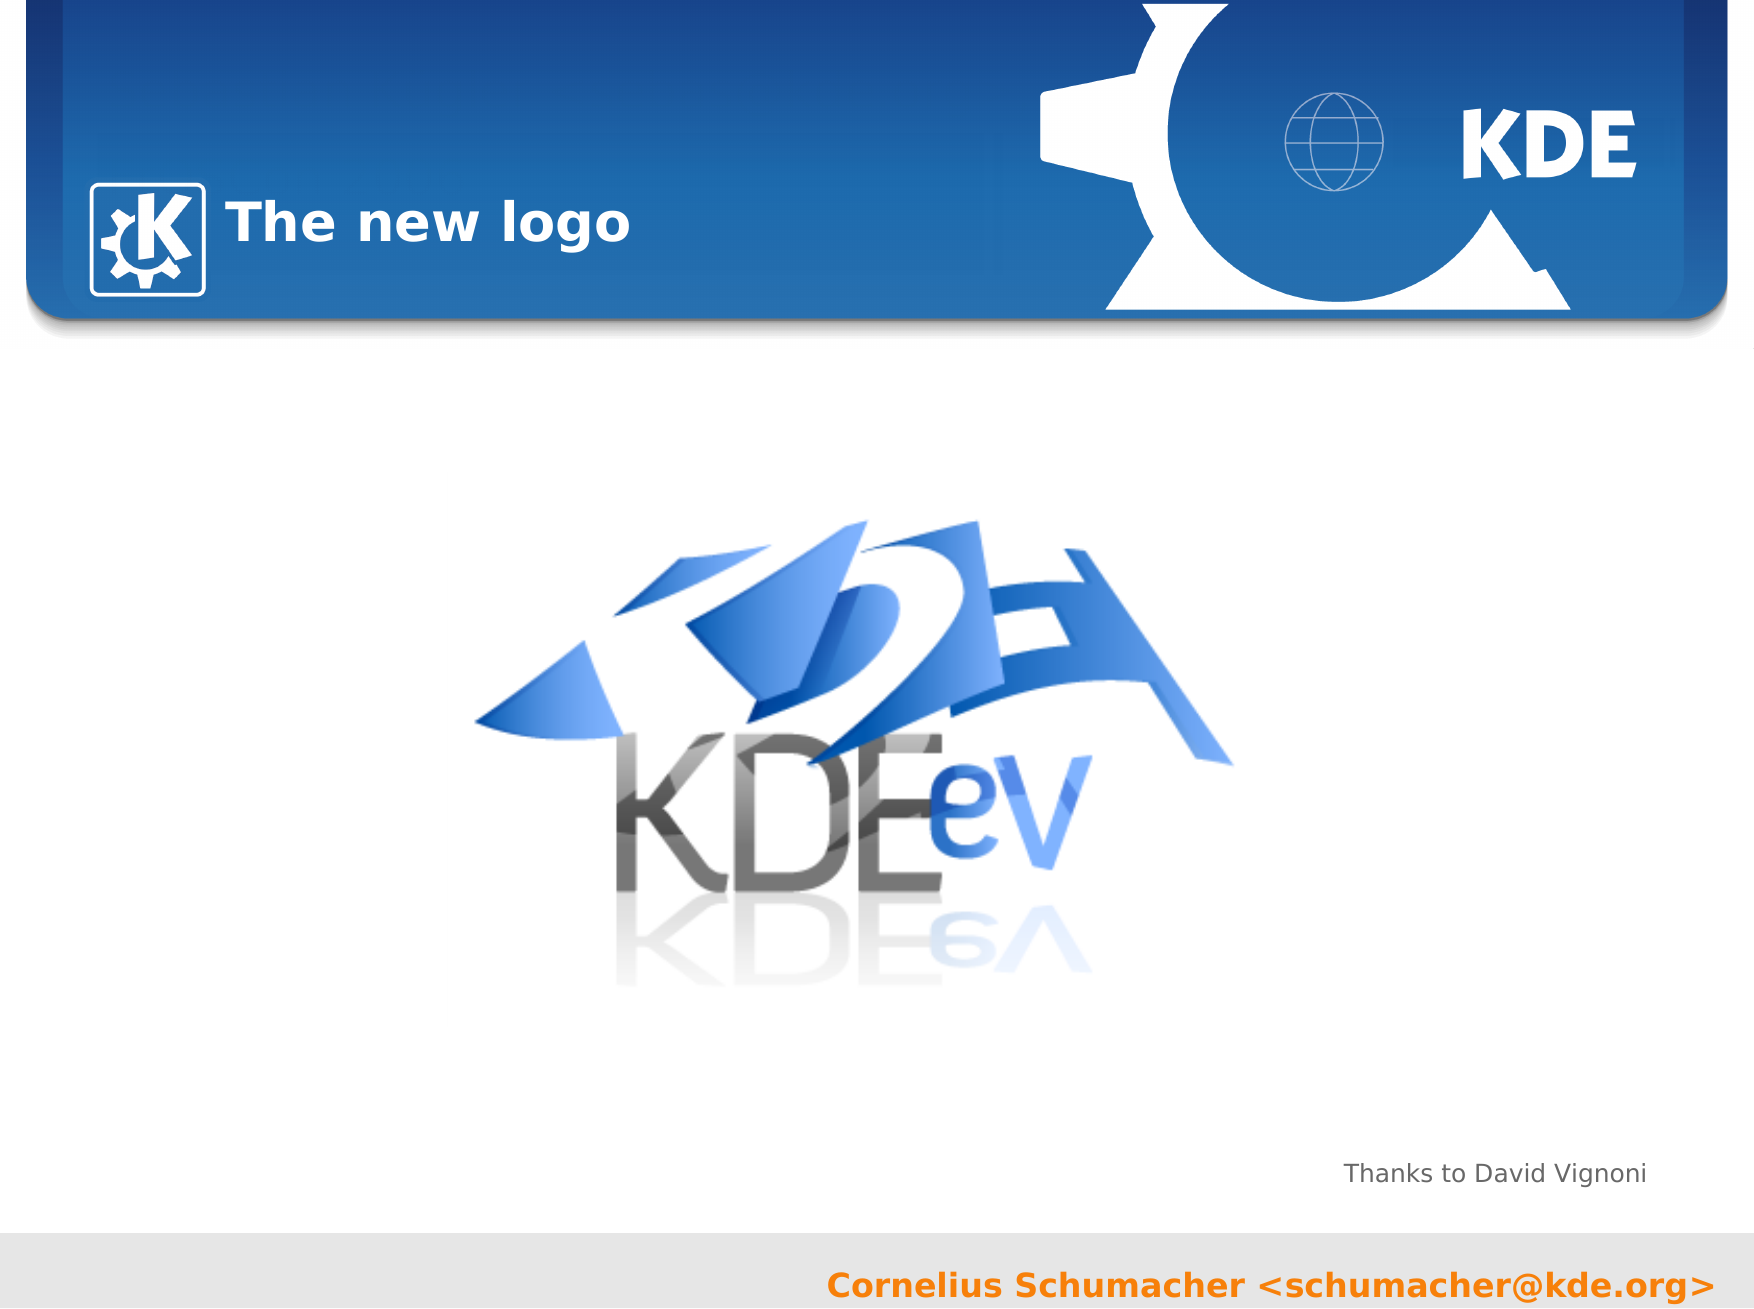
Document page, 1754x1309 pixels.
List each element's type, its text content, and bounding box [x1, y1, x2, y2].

title The new logo [225, 188, 1126, 258]
picture [446, 472, 1270, 1027]
picture [0, 0, 1754, 349]
text_box Thanks to David Vignoni [1299, 1136, 1684, 1182]
